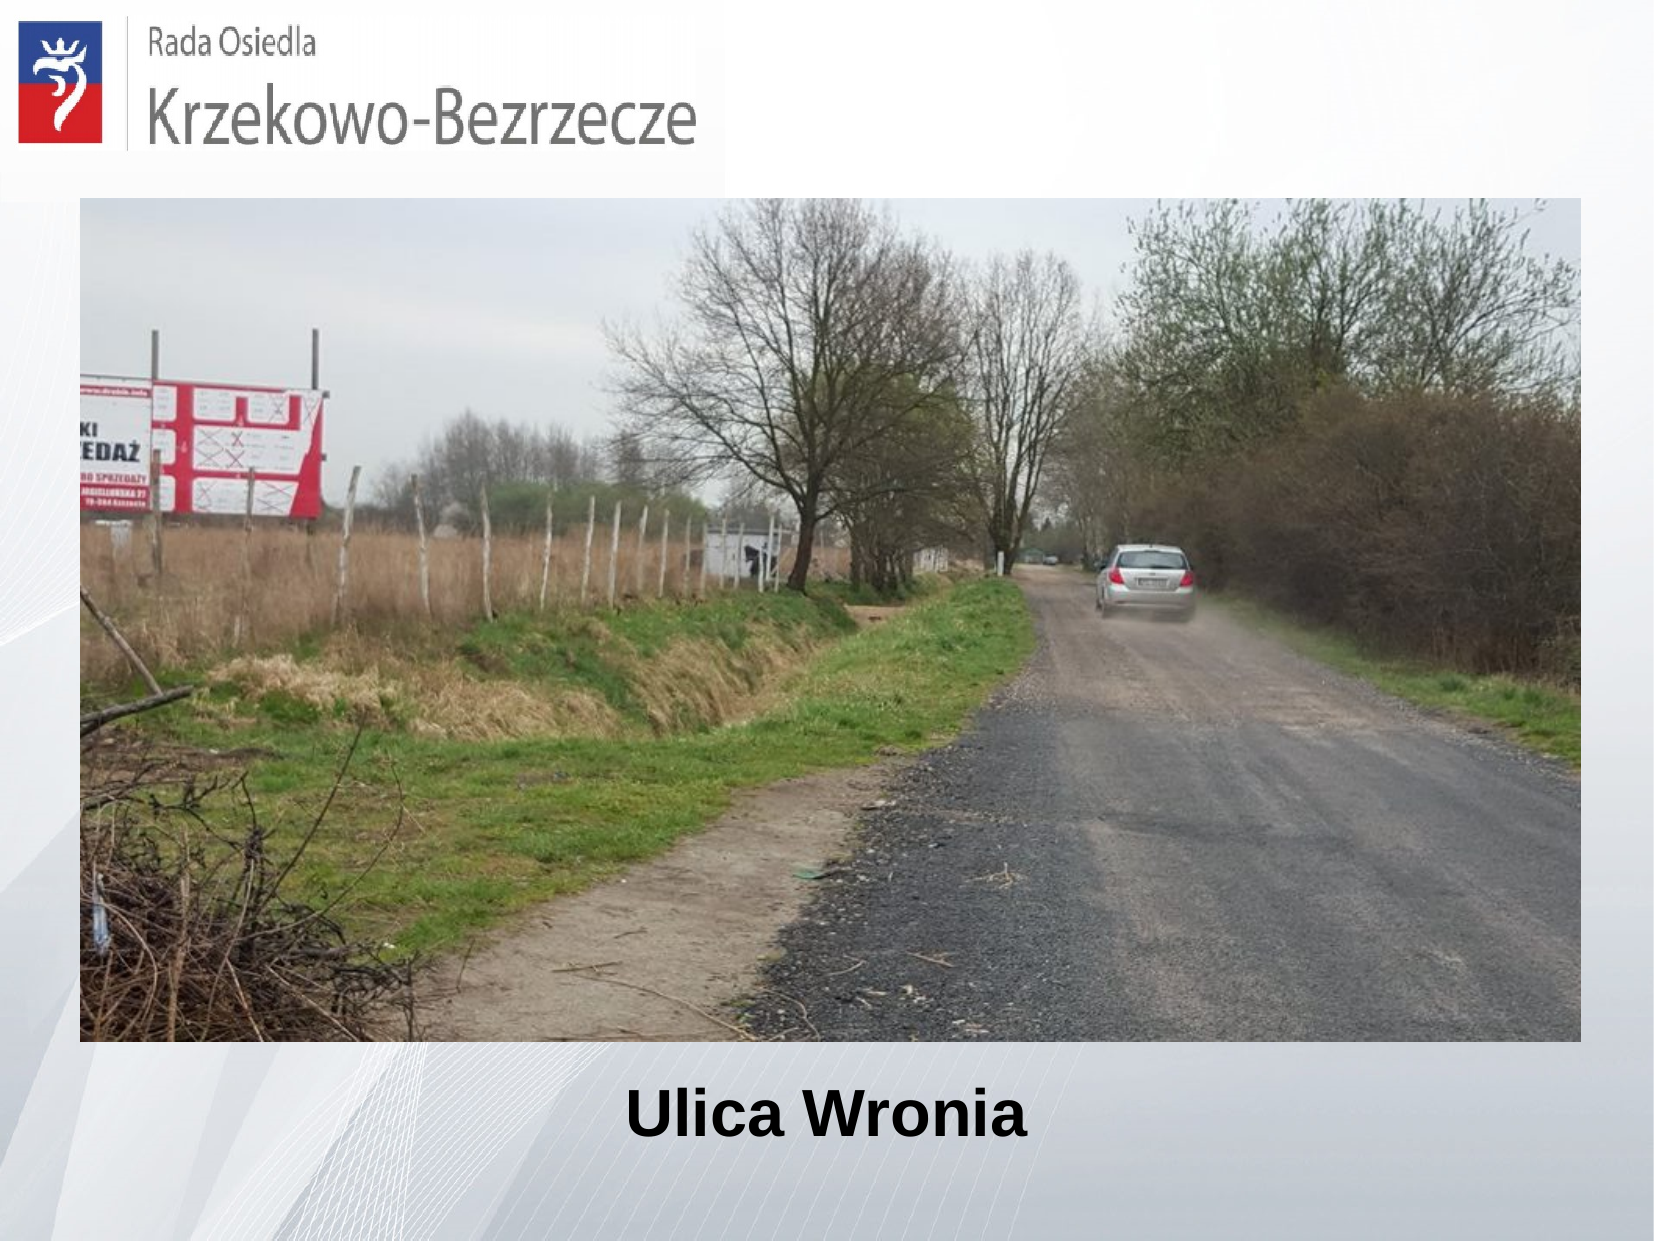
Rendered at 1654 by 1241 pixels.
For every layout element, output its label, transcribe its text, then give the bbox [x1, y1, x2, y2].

picture [0, 0, 1654, 1241]
title Ulica Wronia [82, 1009, 1571, 1217]
